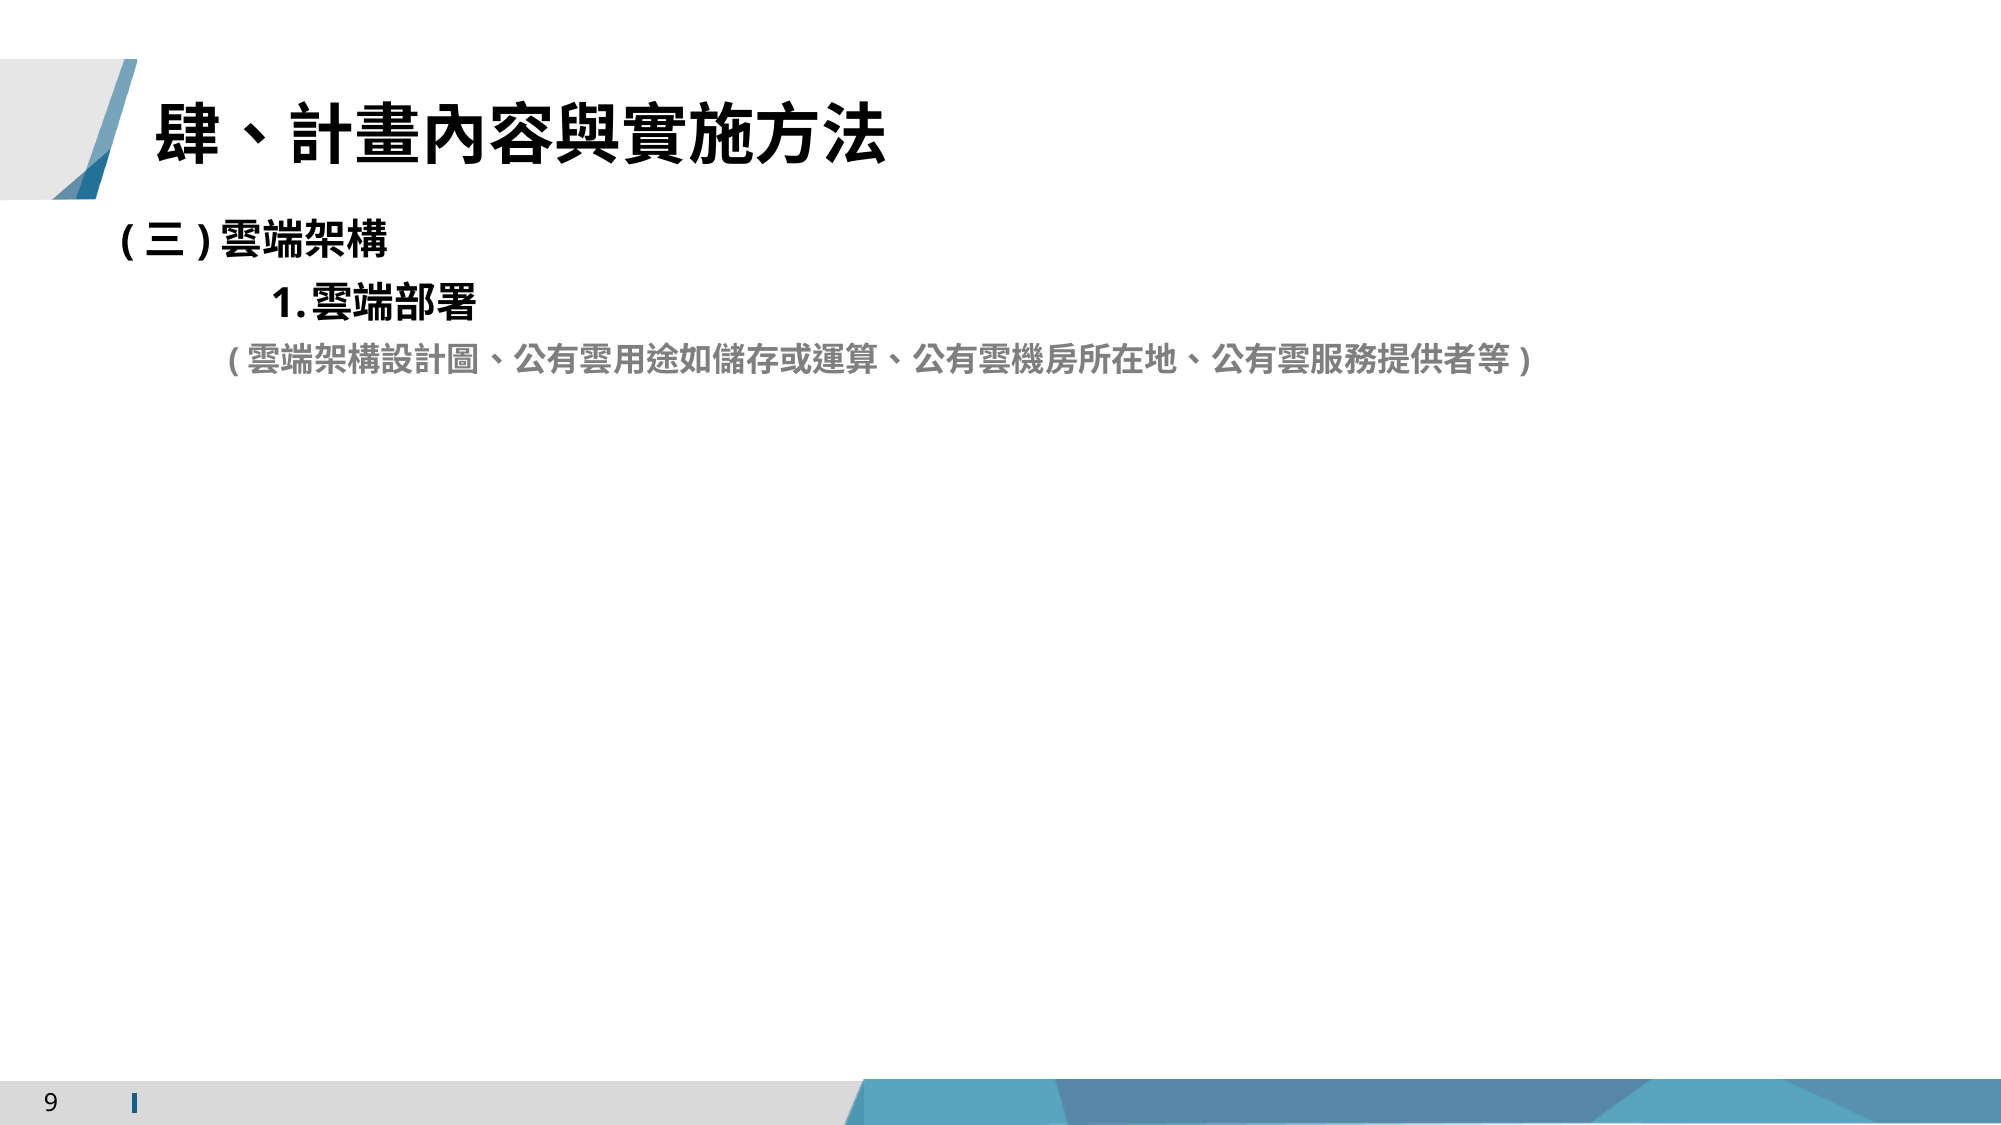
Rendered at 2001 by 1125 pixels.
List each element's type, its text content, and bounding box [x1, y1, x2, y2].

text_box (三)雲端架構 雲端部署 (雲端架構設計圖、公有雲用途如儲存或運算、公有雲機房所在地、公有雲服務提供者等) [105, 205, 1924, 388]
text_box 9 [28, 1073, 106, 1125]
text_box 肆、計畫內容與實施方法 [139, 93, 1915, 171]
